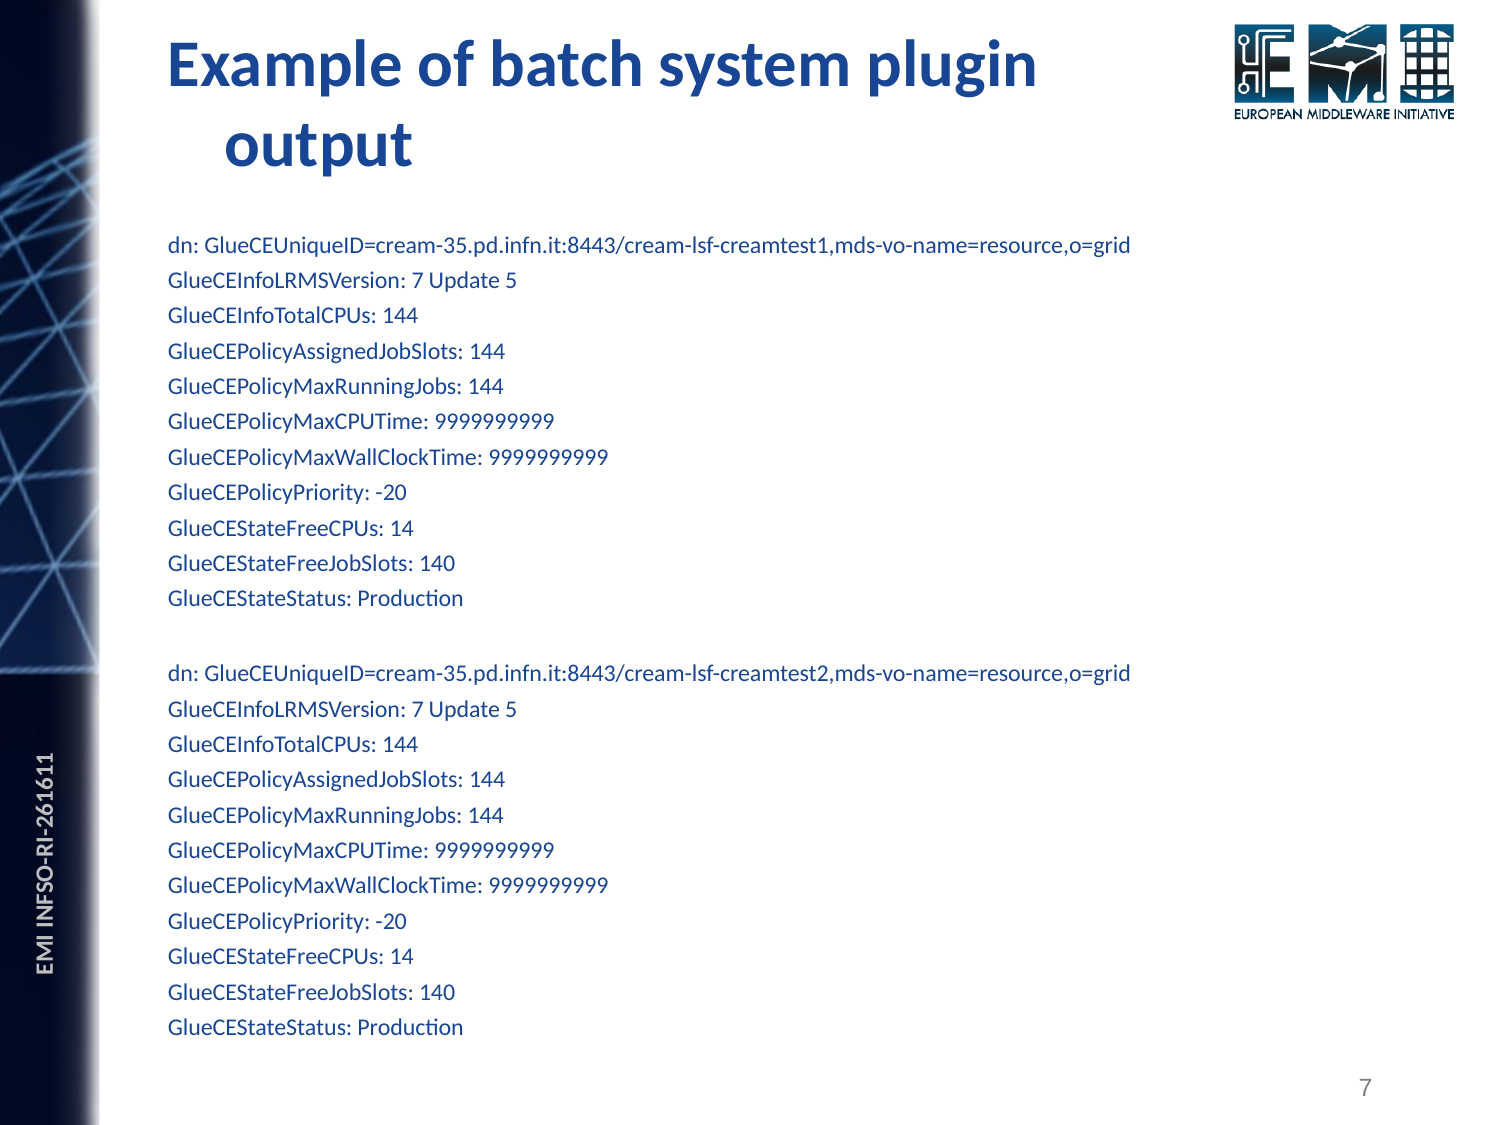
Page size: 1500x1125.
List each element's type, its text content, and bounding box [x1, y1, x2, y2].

list dn: GlueCEUniqueID=cream-35.pd.infn.it:8443/cream-lsf-creamtest1,mds-vo-name=resource,o=grid GlueCEInfoLRMSVersion: 7 Update 5 GlueCEInfoTotalCPUs: 144 GlueCEPolicyAssignedJobSlots: 144 GlueCEPolicyMaxRunningJobs: 144 GlueCEPolicyMaxCPUTime: 9999999999 GlueCEPolicyMaxWallClockTime: 9999999999 GlueCEPolicyPriority: -20 GlueCEStateFreeCPUs: 14 GlueCEStateFreeJobSlots: 140 GlueCEStateStatus: Production dn: GlueCEUniqueID=cream-35.pd.infn.it:8443/cream-lsf-creamtest2,mds-vo-name=resource,o=grid GlueCEInfoLRMSVersion: 7 Update 5 GlueCEInfoTotalCPUs: 144 GlueCEPolicyAssignedJobSlots: 144 GlueCEPolicyMaxRunningJobs: 144 GlueCEPolicyMaxCPUTime: 9999999999 GlueCEPolicyMaxWallClockTime: 9999999999 GlueCEPolicyPriority: -20 GlueCEStateFreeCPUs: 14 GlueCEStateFreeJobSlots: 140 GlueCEStateStatus: Production [153, 221, 1381, 1053]
text_box Example of batch system plugin output [153, 12, 1201, 188]
picture [1185, 8, 1500, 140]
text_box <number> [1343, 1063, 1426, 1123]
picture [0, 0, 111, 1125]
